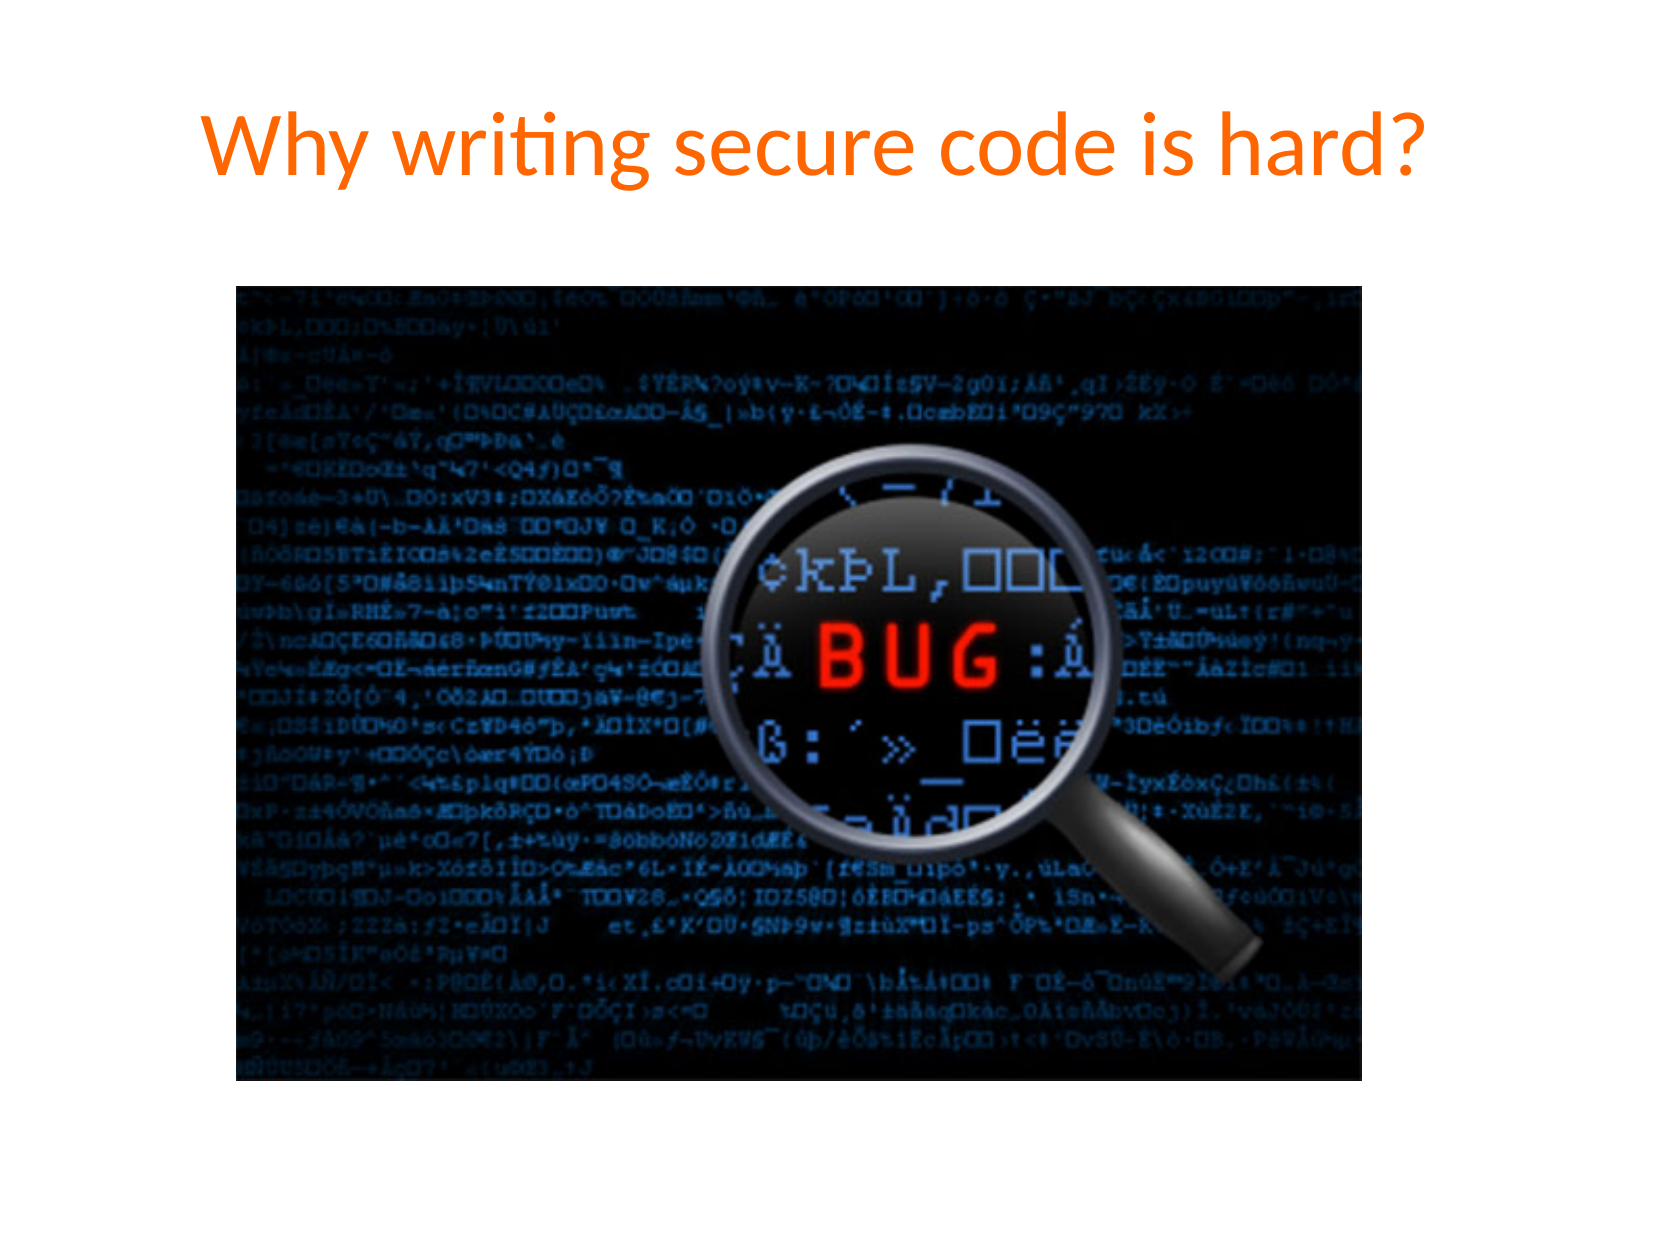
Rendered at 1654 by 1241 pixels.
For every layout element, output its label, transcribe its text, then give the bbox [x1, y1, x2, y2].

title Why writing secure code is hard? [82, 49, 1571, 257]
picture [236, 286, 1362, 1081]
